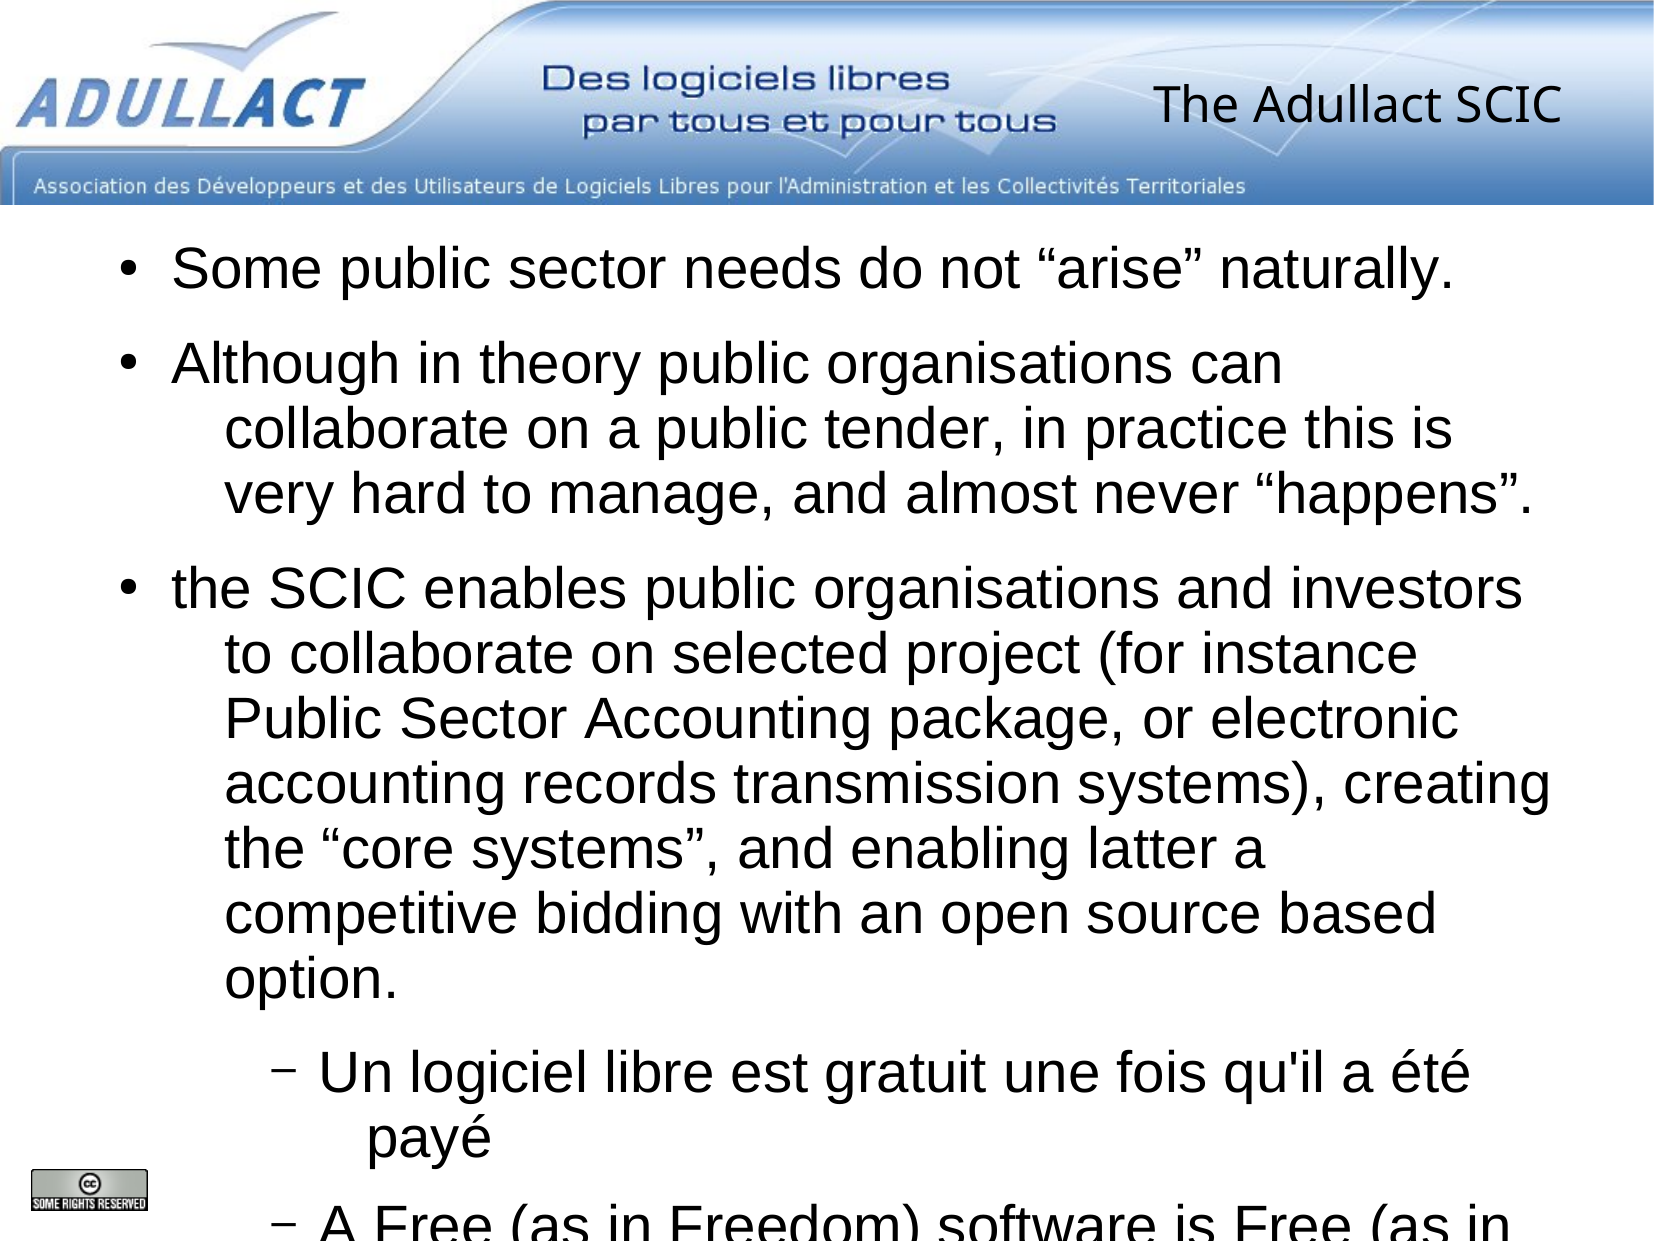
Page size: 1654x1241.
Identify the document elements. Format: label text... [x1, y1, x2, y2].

title The Adullact SCIC [1092, 36, 1625, 170]
list Some public sector needs do not “arise” naturally. Although in theory public organisations can collaborate on a public tender, in practice this is very hard to manage, and almost never “happens”. the SCIC enables public organisations and investors to collaborate on selected project (for instance Public Sector Accounting package, or electronic accounting records transmission systems), creating the “core systems”, and enabling latter a competitive bidding with an open source based option. Un logiciel libre est gratuit une fois qu'il a été payé A Free (as in Freedom) software is Free (as in Beer) once it's been paid for (François Elie) [82, 236, 1571, 1194]
picture [31, 1169, 148, 1211]
picture [0, 0, 1654, 205]
